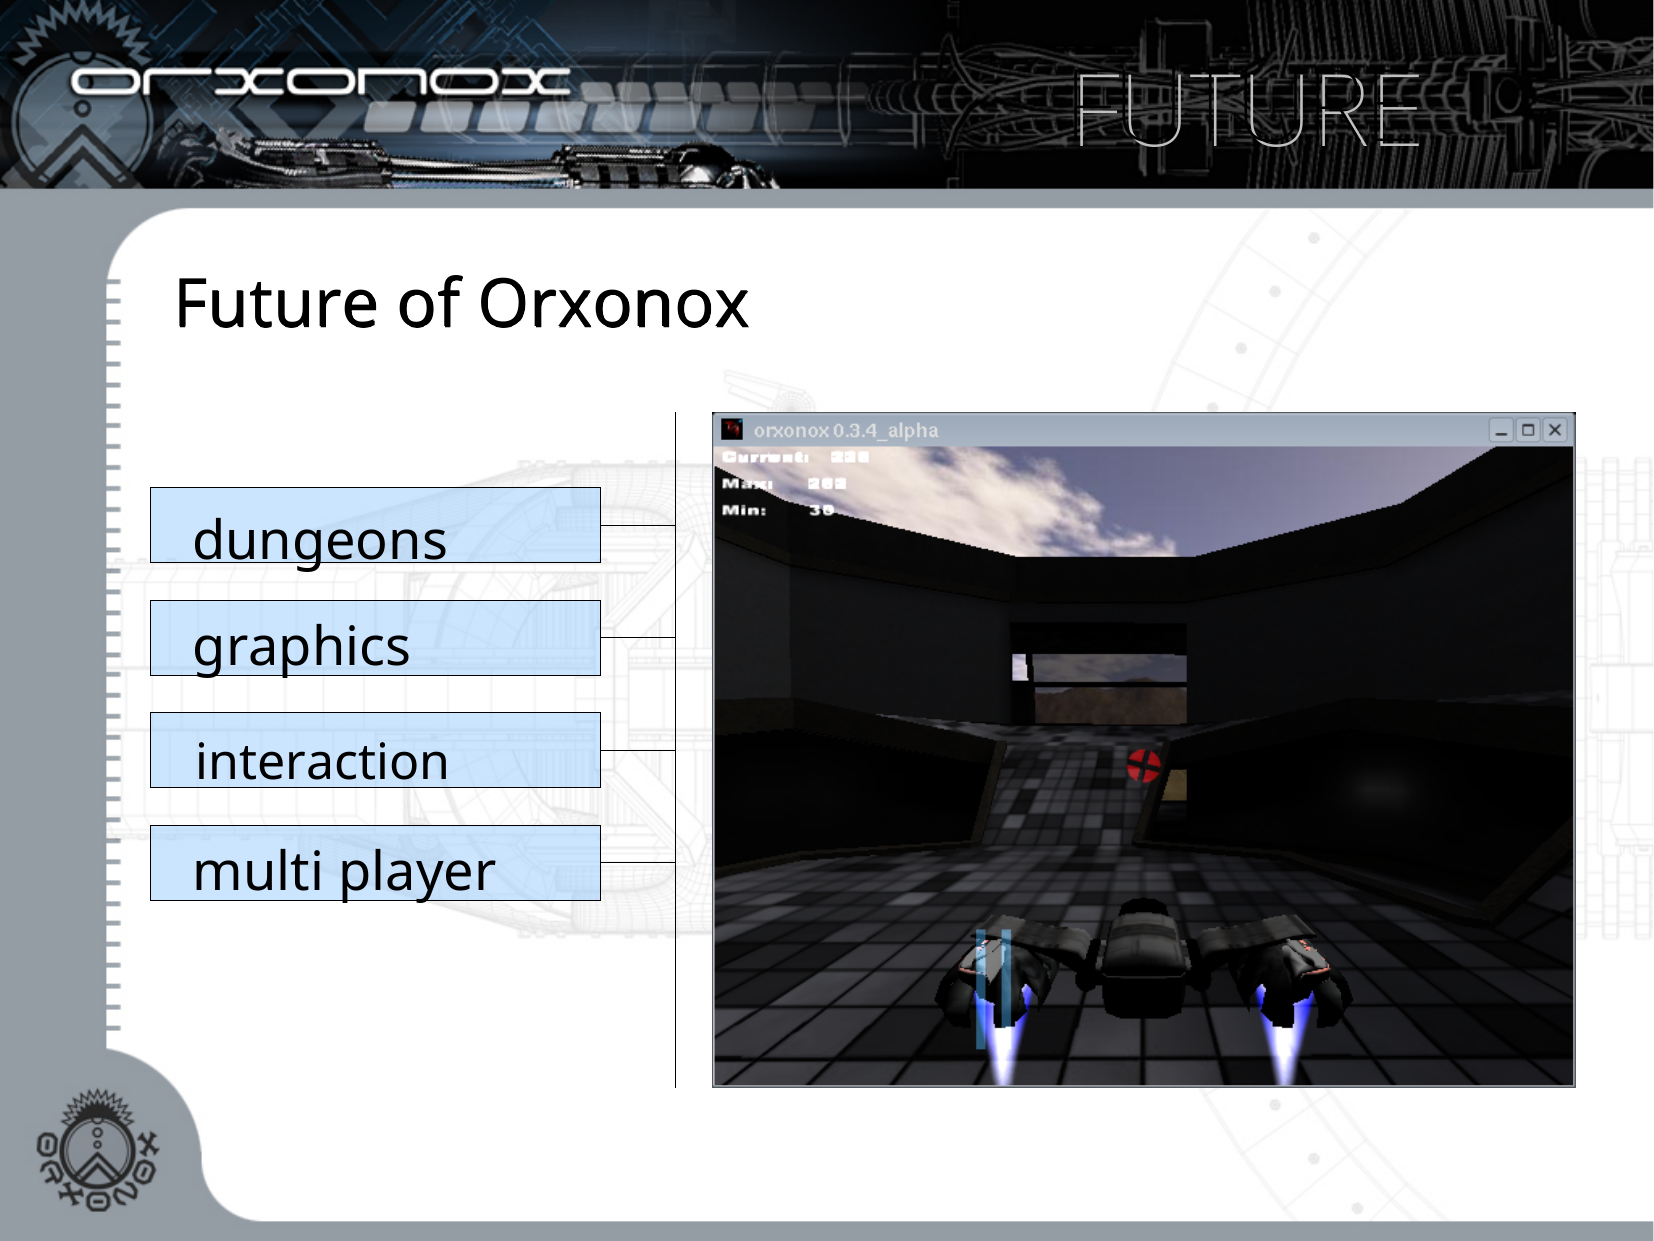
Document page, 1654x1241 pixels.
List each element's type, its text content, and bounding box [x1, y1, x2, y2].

text_box graphics [163, 600, 511, 674]
text_box [150, 487, 601, 563]
text_box Future of Orxonox [173, 255, 1654, 328]
text_box FUTURE [1014, 26, 1599, 151]
text_box interaction [167, 718, 553, 788]
text_box multi player [163, 825, 593, 899]
text_box [150, 600, 197, 676]
text_box [427, 825, 601, 901]
text_box [287, 600, 601, 676]
text_box [150, 825, 343, 901]
text_box [150, 712, 601, 788]
text_box dungeons [163, 493, 546, 568]
picture [0, 0, 1654, 1241]
